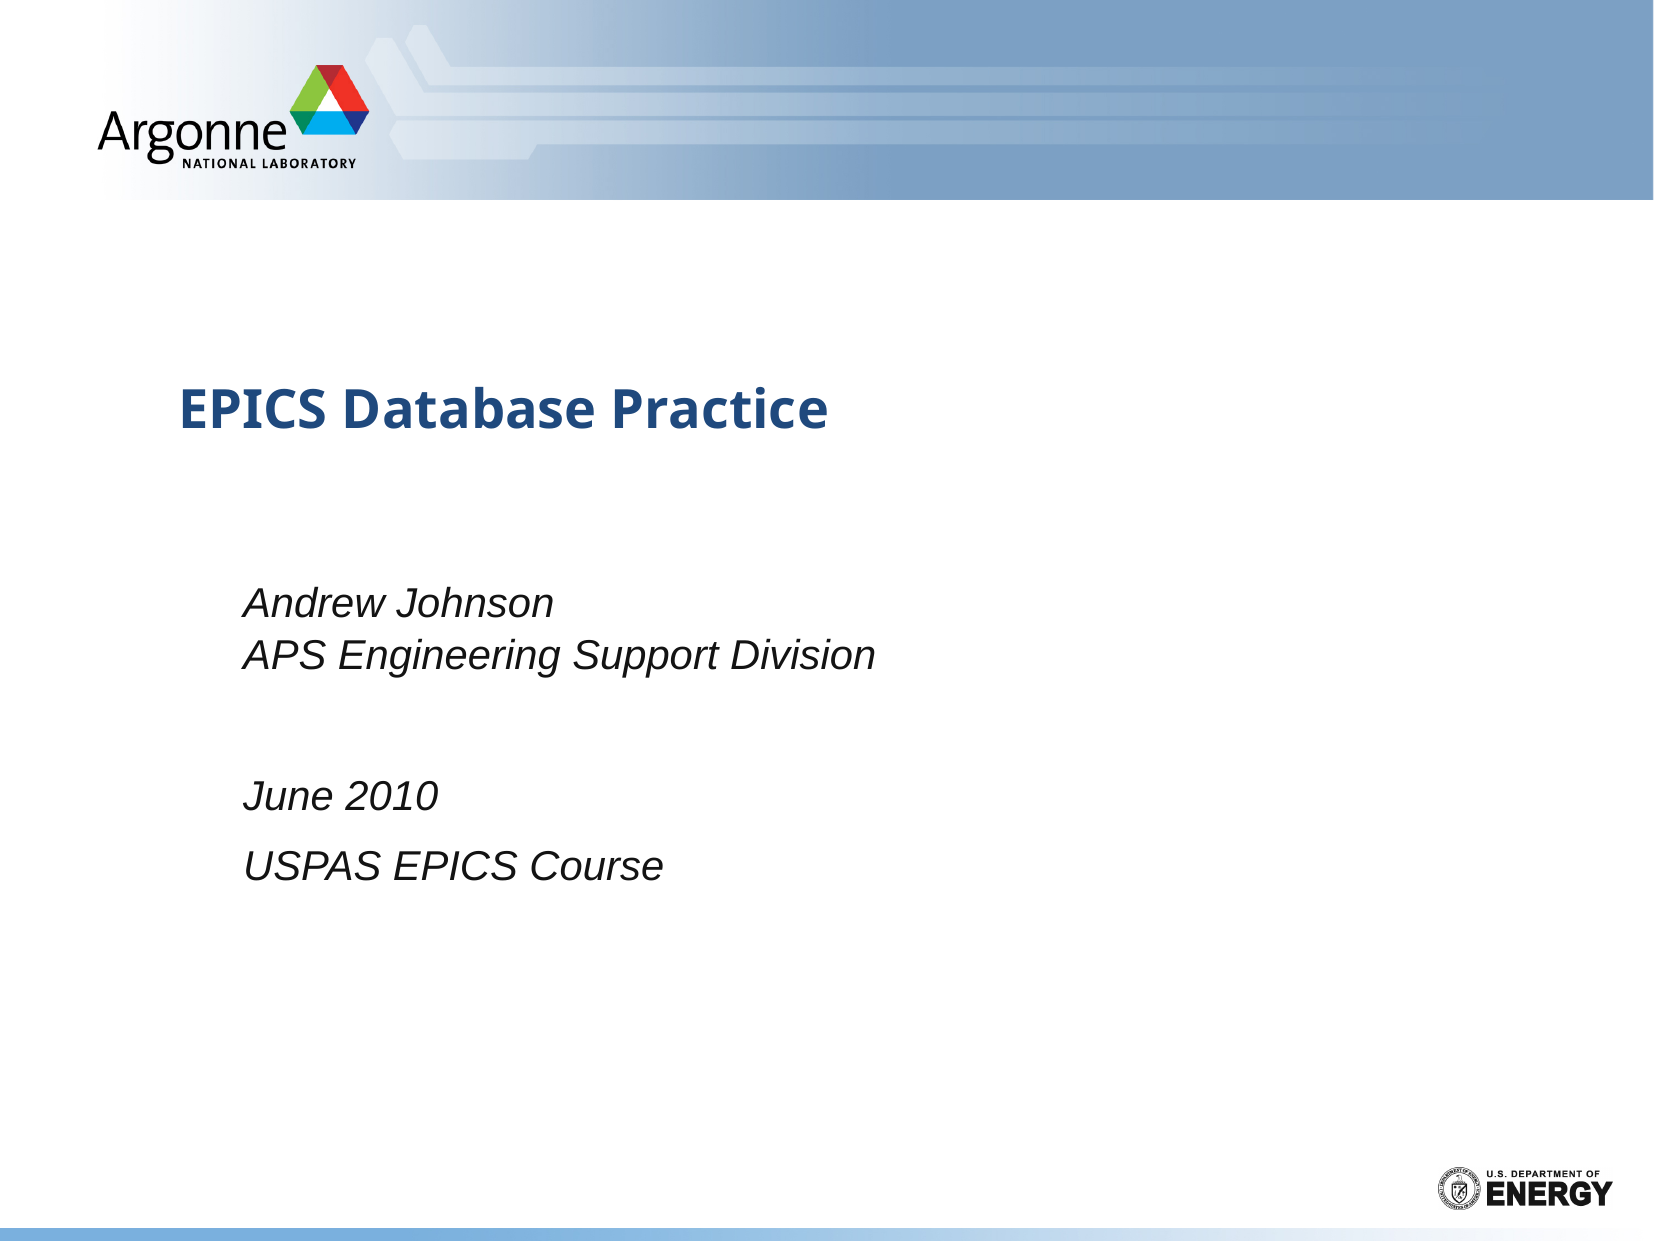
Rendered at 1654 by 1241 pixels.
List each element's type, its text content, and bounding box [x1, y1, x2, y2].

title EPICS Database Practice [178, 310, 1570, 504]
picture [1438, 1167, 1613, 1210]
subtitle Andrew Johnson APS Engineering Support Division June 2010 USPAS EPICS Course [178, 561, 1336, 903]
picture [0, 0, 1654, 201]
picture [0, 1228, 1654, 1241]
